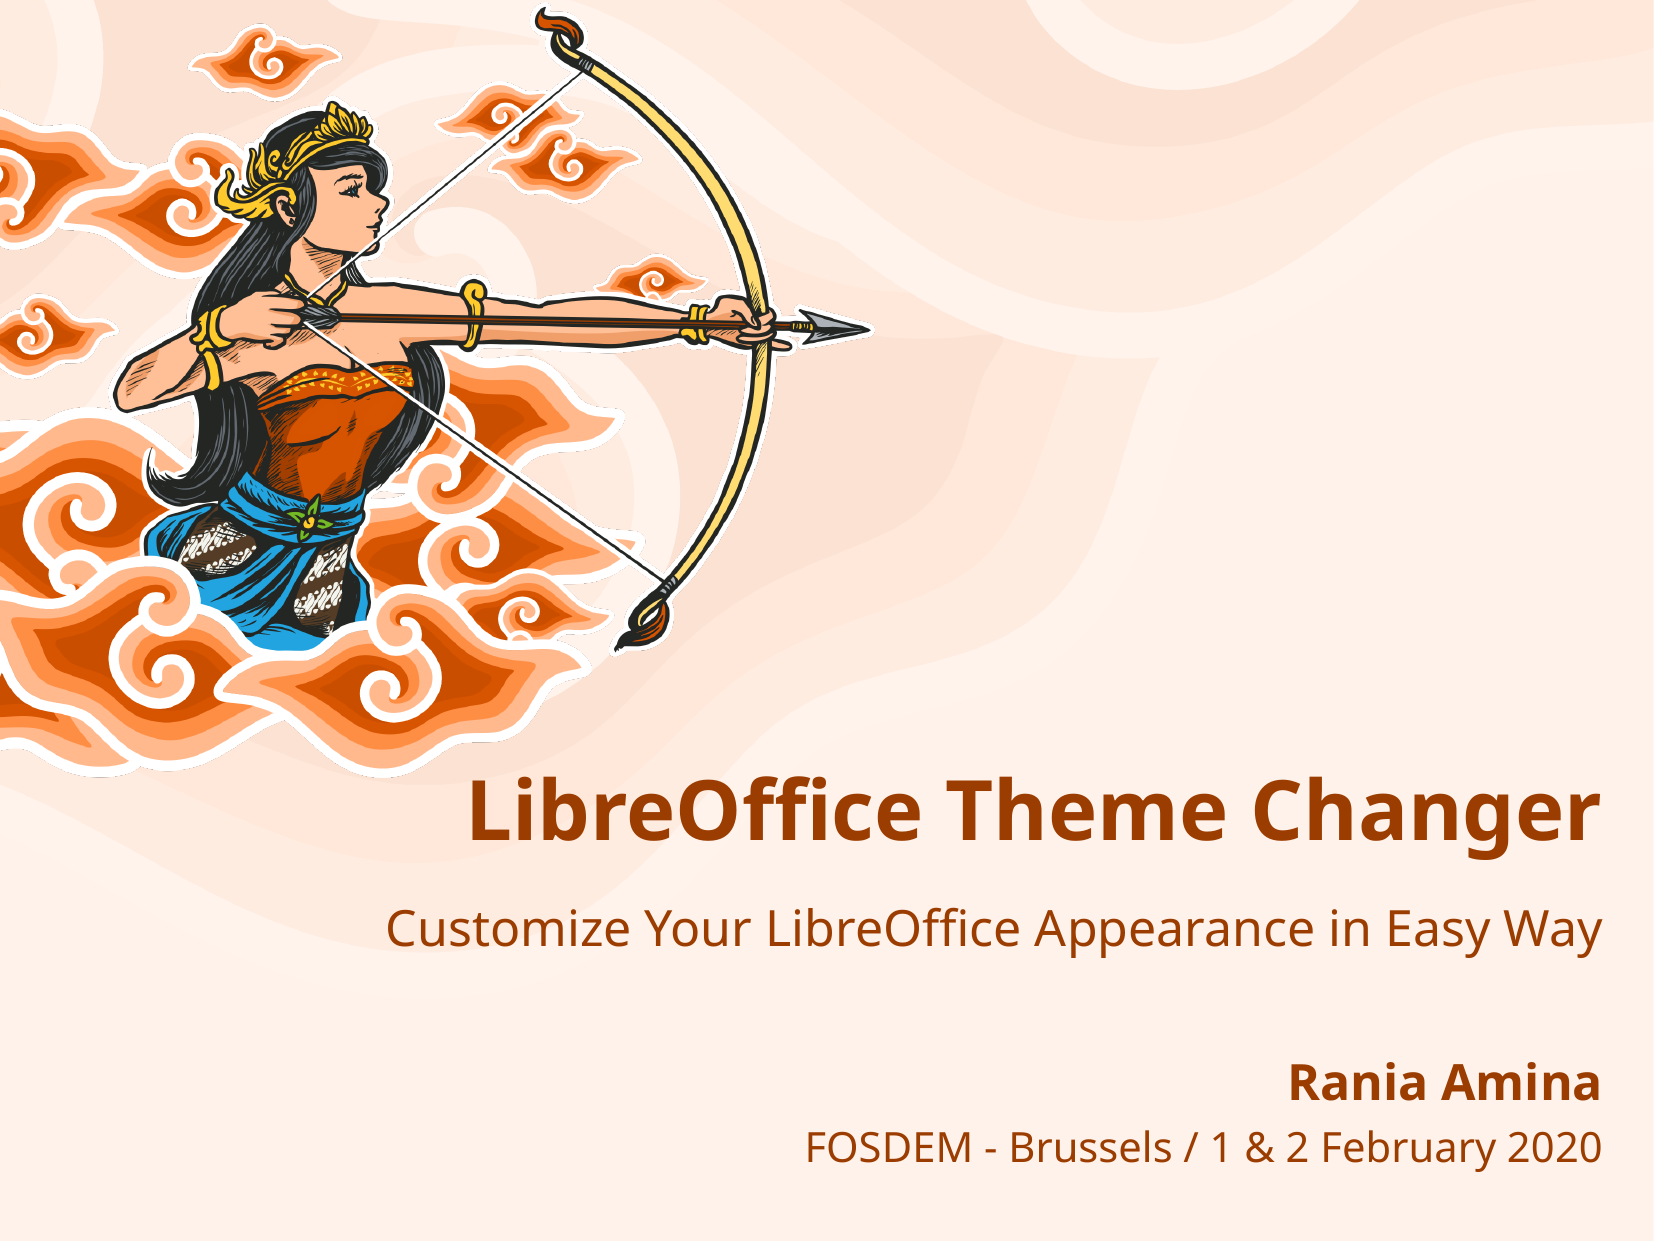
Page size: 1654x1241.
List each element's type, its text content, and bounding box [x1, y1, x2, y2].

text_box Rania Amina [283, 1039, 1619, 1114]
text_box FOSDEM - Brussels / 1 & 2 February 2020 [283, 1114, 1619, 1182]
text_box Customize Your LibreOffice Appearance in Easy Way [283, 885, 1619, 993]
text_box LibreOffice Theme Changer [283, 744, 1619, 863]
picture [0, 0, 1654, 1241]
